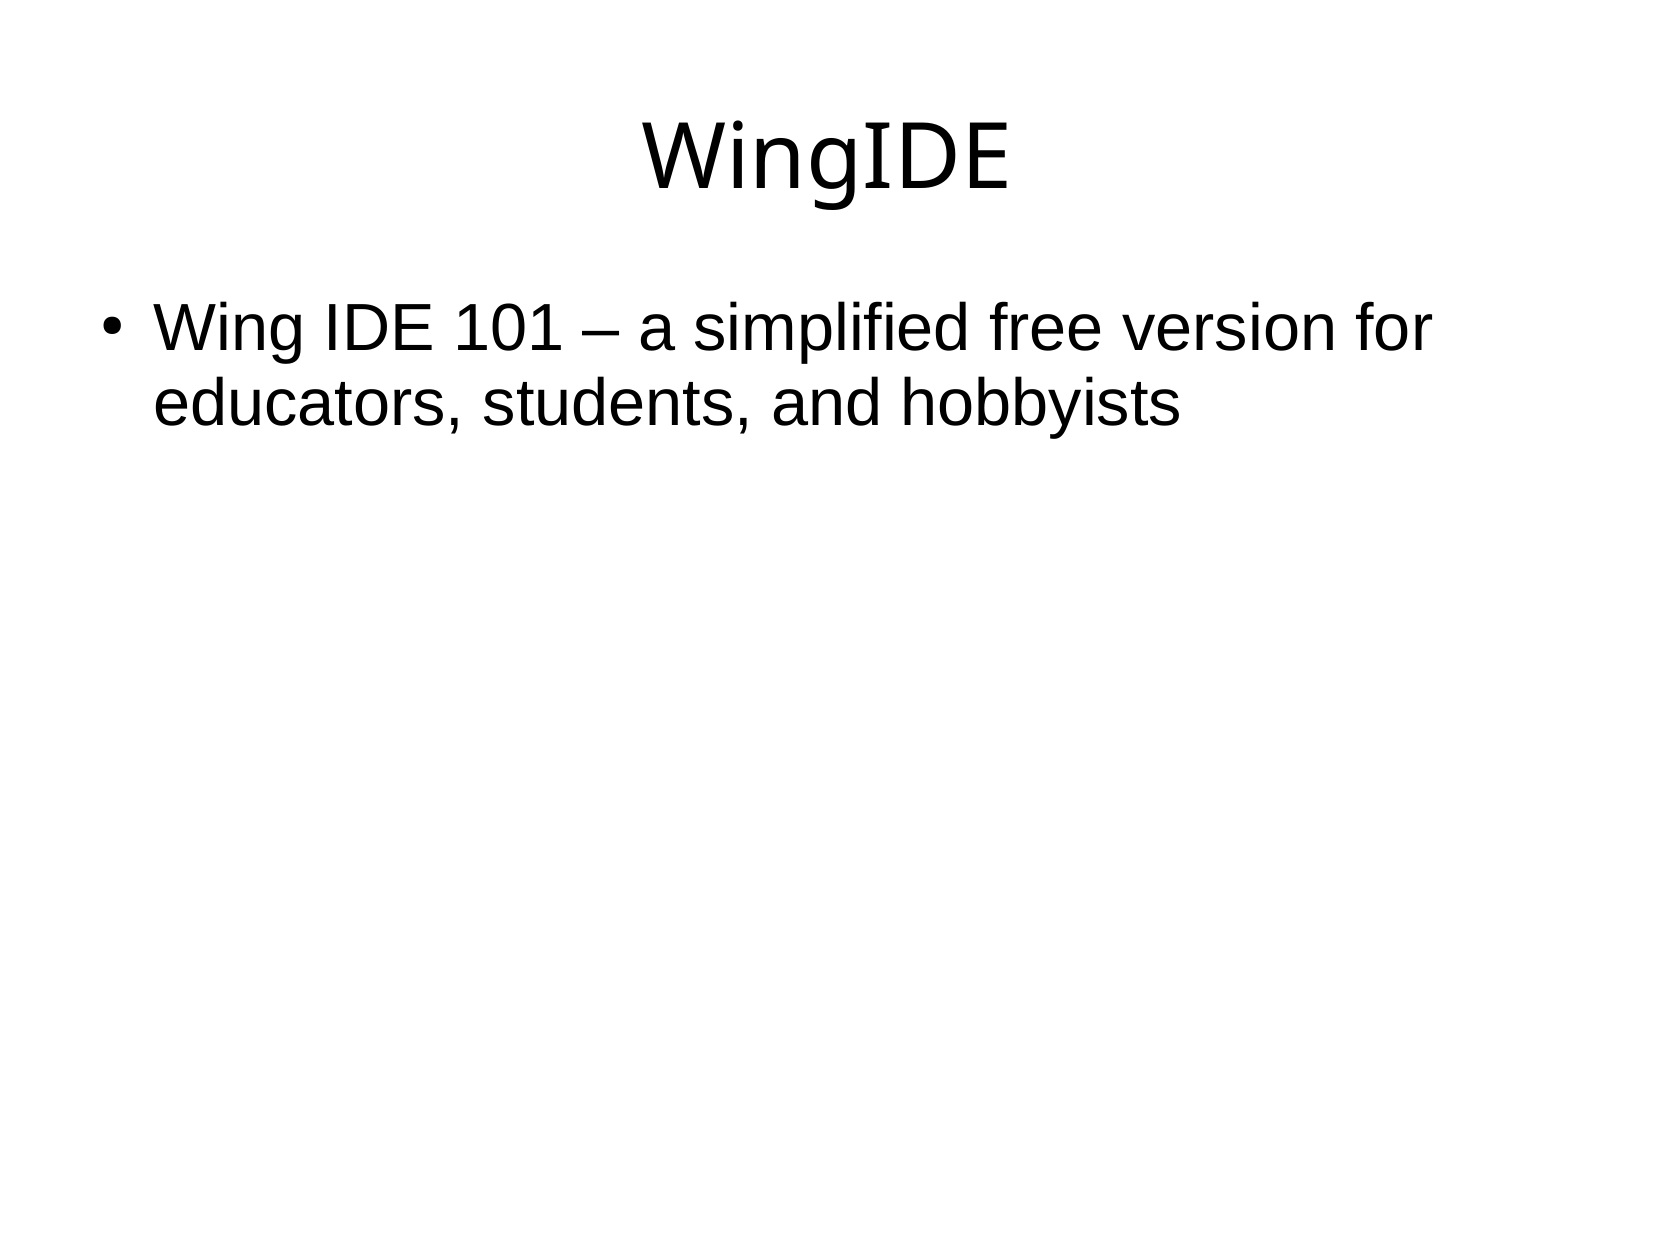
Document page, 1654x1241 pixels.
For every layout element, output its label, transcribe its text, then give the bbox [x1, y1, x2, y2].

title WingIDE [82, 49, 1571, 257]
list Wing IDE 101 – a simplified free version for educators, students, and hobbyists [82, 290, 1571, 1010]
